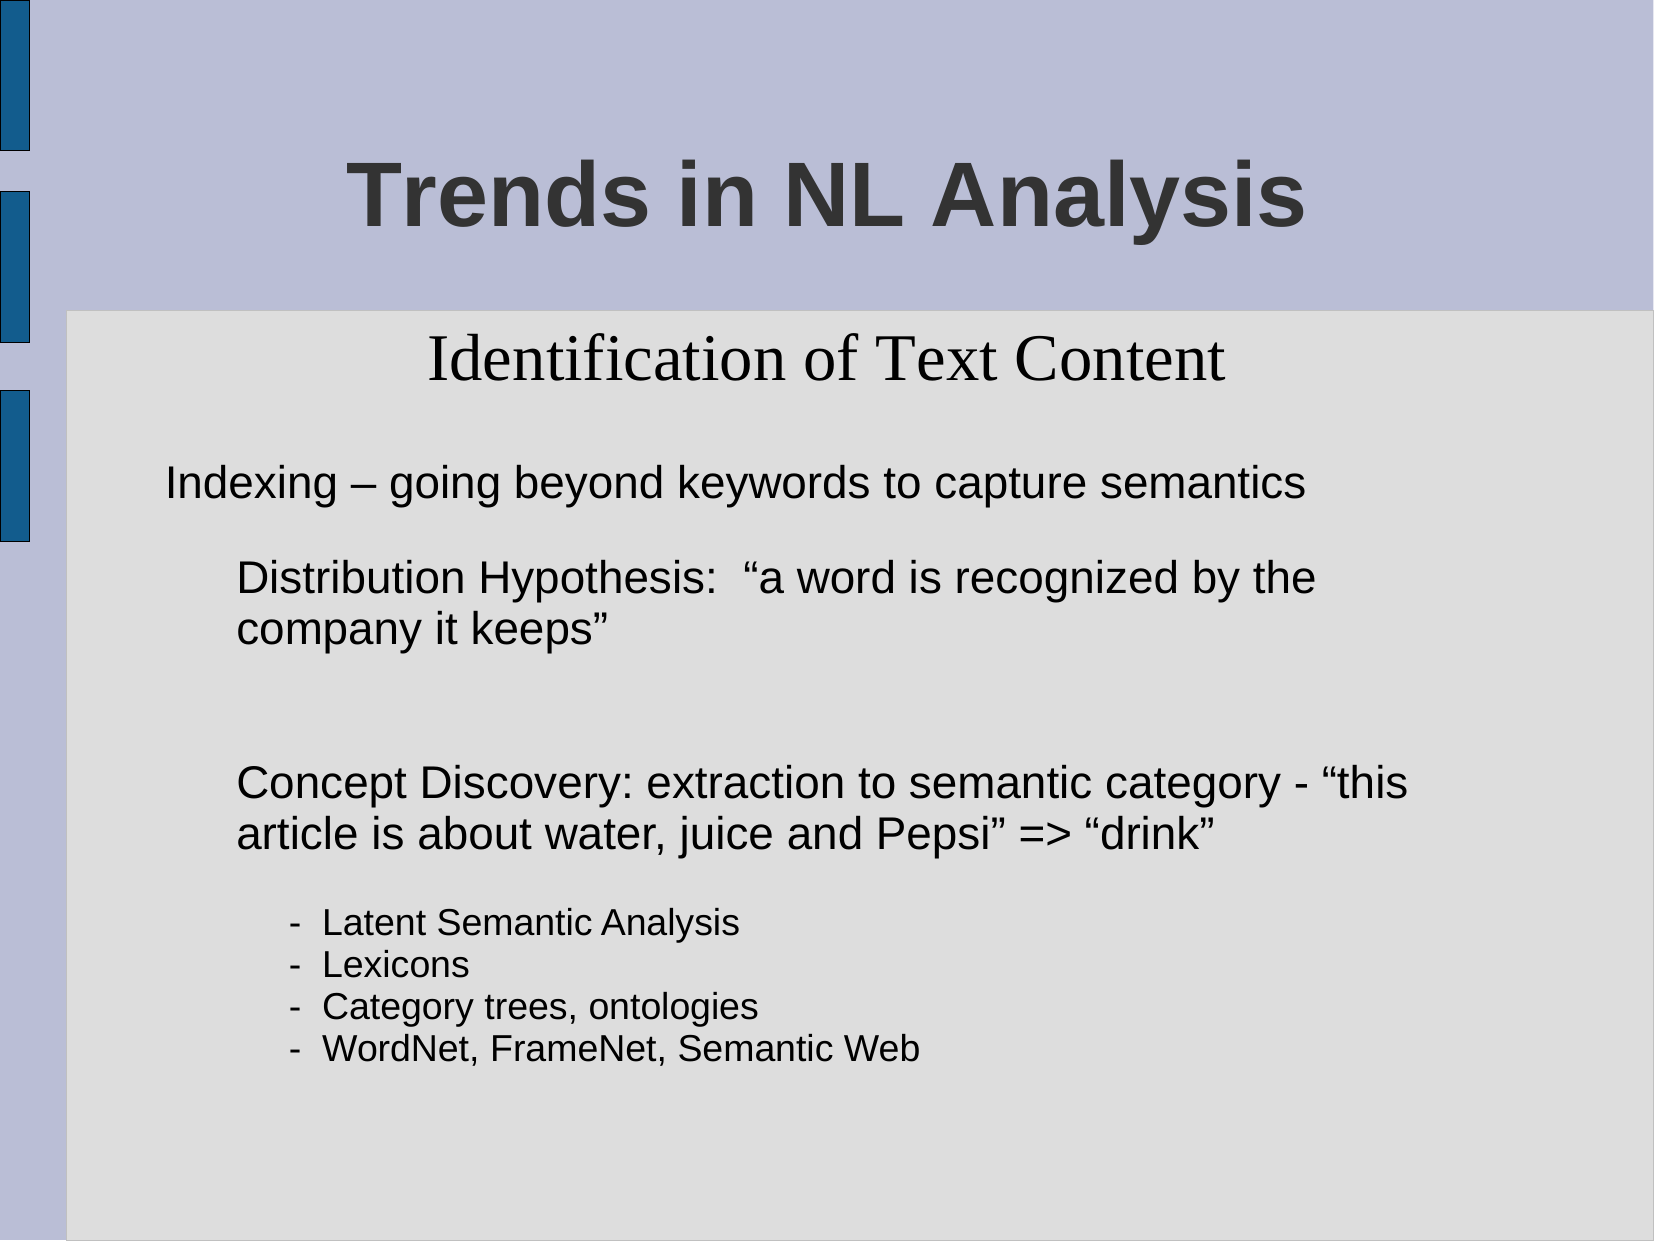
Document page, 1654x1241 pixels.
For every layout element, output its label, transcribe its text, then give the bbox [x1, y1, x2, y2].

title Trends in NL Analysis [121, 98, 1534, 291]
text_box Indexing – going beyond keywords to capture semantics [150, 450, 1463, 516]
text_box Distribution Hypothesis: “a word is recognized by the company it keeps” Concept Discovery: extraction to semantic category - “this article is about water, juice and Pepsi” => “drink” - Latent Semantic Analysis - Lexicons - Category trees, ontologies - WordNet, FrameNet, Semantic Web [221, 544, 1501, 1127]
subtitle Identification of Text Content [121, 319, 1534, 1151]
